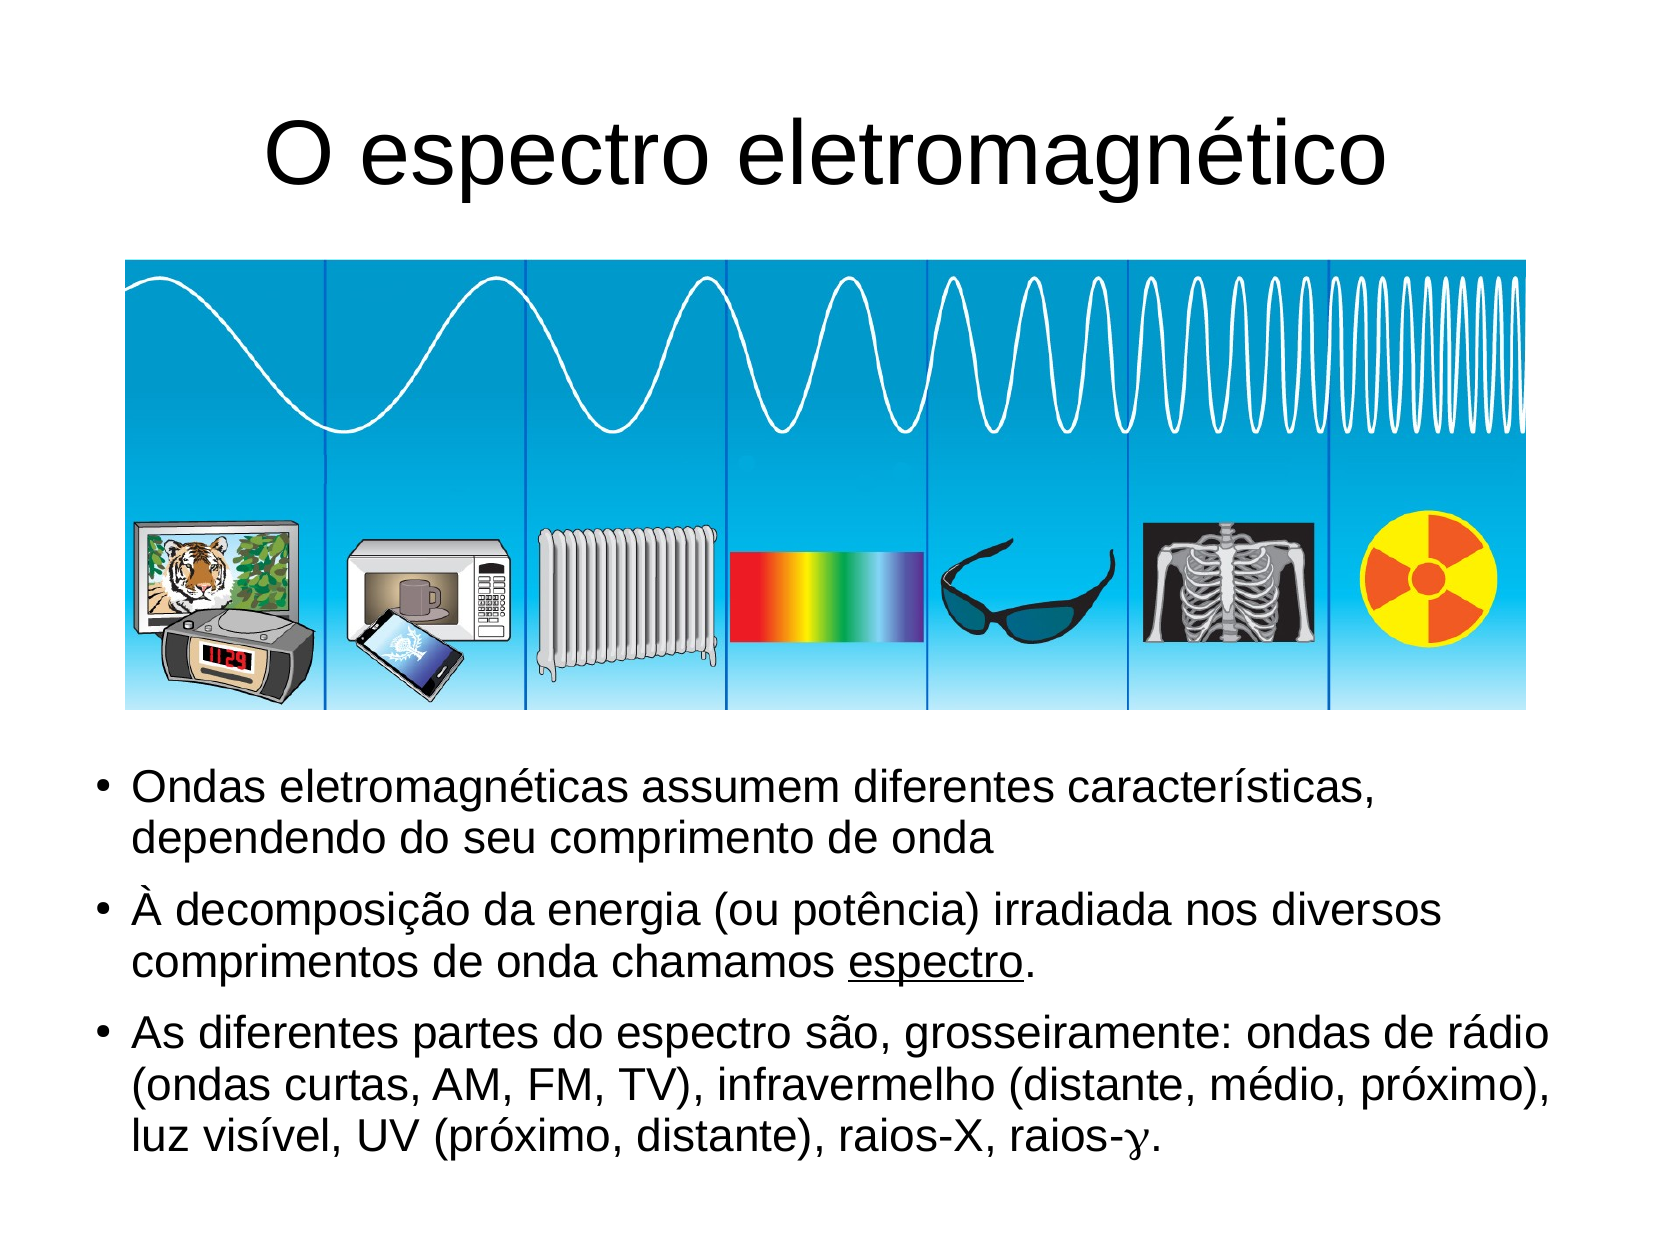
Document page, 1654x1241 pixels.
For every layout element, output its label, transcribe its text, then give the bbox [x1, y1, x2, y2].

picture [125, 259, 1526, 710]
list Ondas eletromagnéticas assumem diferentes características, dependendo do seu comprimento de onda À decomposição da energia (ou potência) irradiada nos diversos comprimentos de onda chamamos espectro. As diferentes partes do espectro são, grosseiramente: ondas de rádio (ondas curtas, AM, FM, TV), infravermelho (distante, médio, próximo), luz visível, UV (próximo, distante), raios-X, raios-g. [82, 760, 1571, 1170]
title O espectro eletromagnético [82, 49, 1571, 257]
